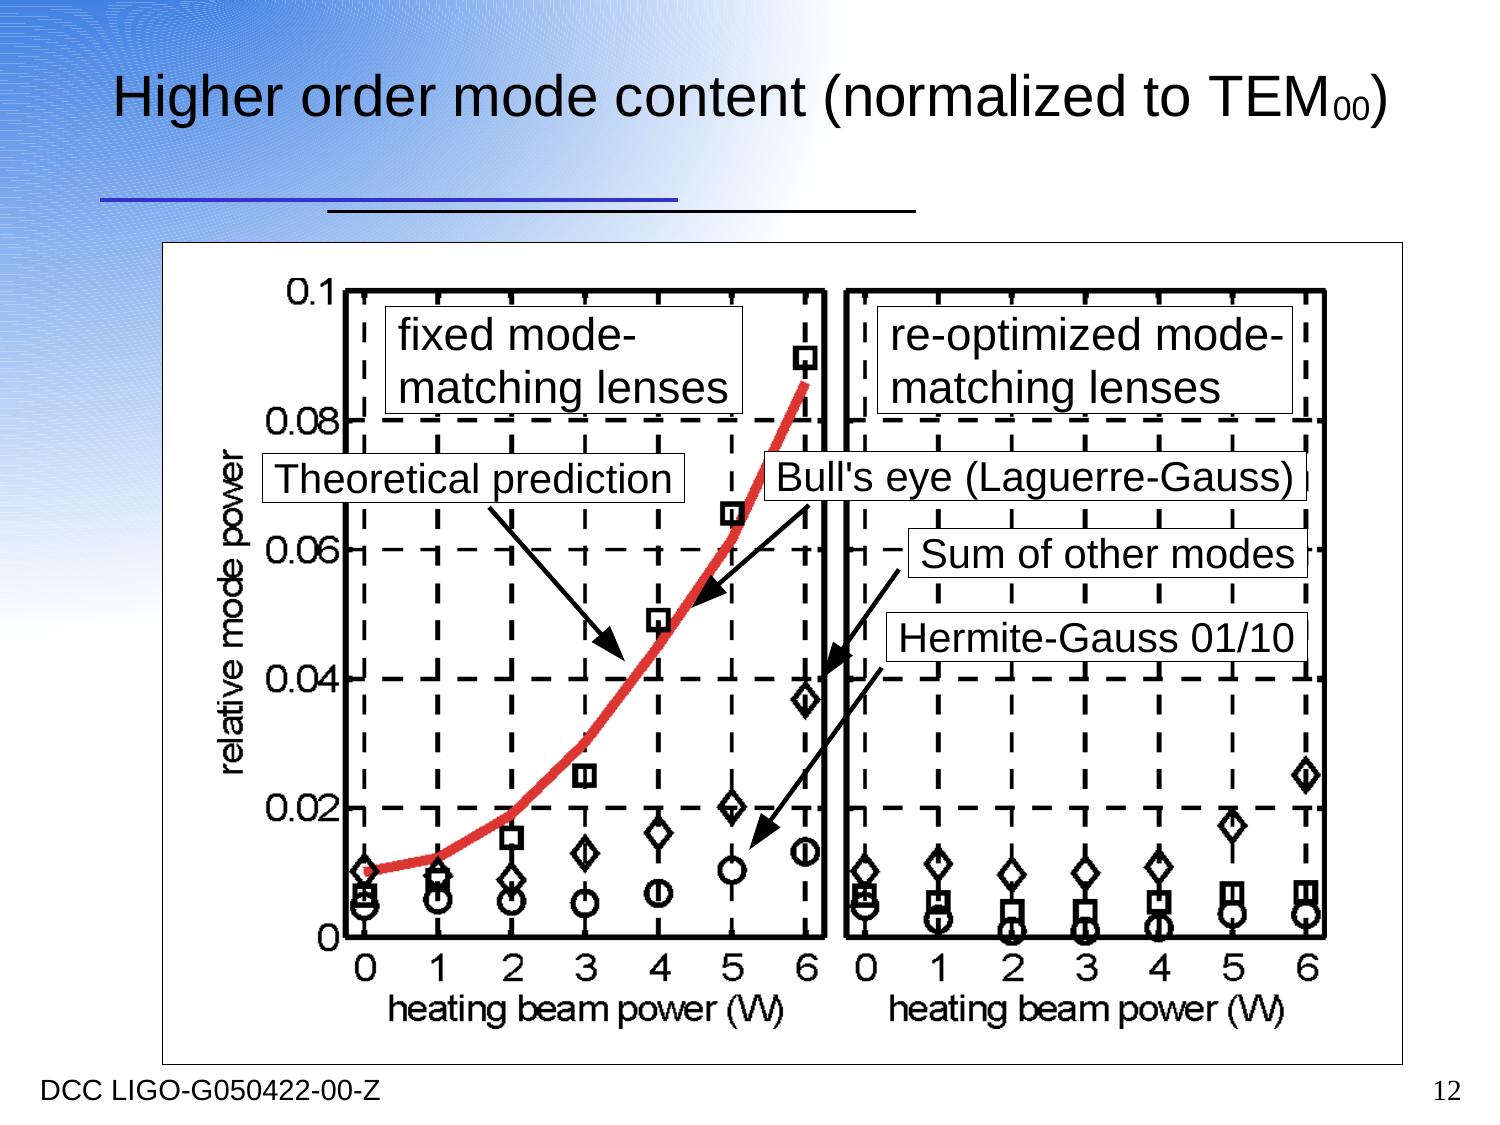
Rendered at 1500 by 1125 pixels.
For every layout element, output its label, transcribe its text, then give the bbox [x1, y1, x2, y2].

text_box Sum of other modes [908, 528, 1308, 576]
text_box [162, 242, 1403, 1065]
title Higher order mode content (normalized to TEM00) [112, 24, 1433, 163]
text_box Bull's eye (Laguerre-Gauss) [764, 451, 1307, 499]
text_box Theoretical prediction [262, 453, 685, 501]
text_box fixed mode- matching lenses [385, 306, 743, 411]
picture [217, 278, 1327, 1029]
text_box Hermite-Gauss 01/10 [886, 612, 1308, 660]
text_box re-optimized mode- matching lenses [877, 306, 1293, 411]
